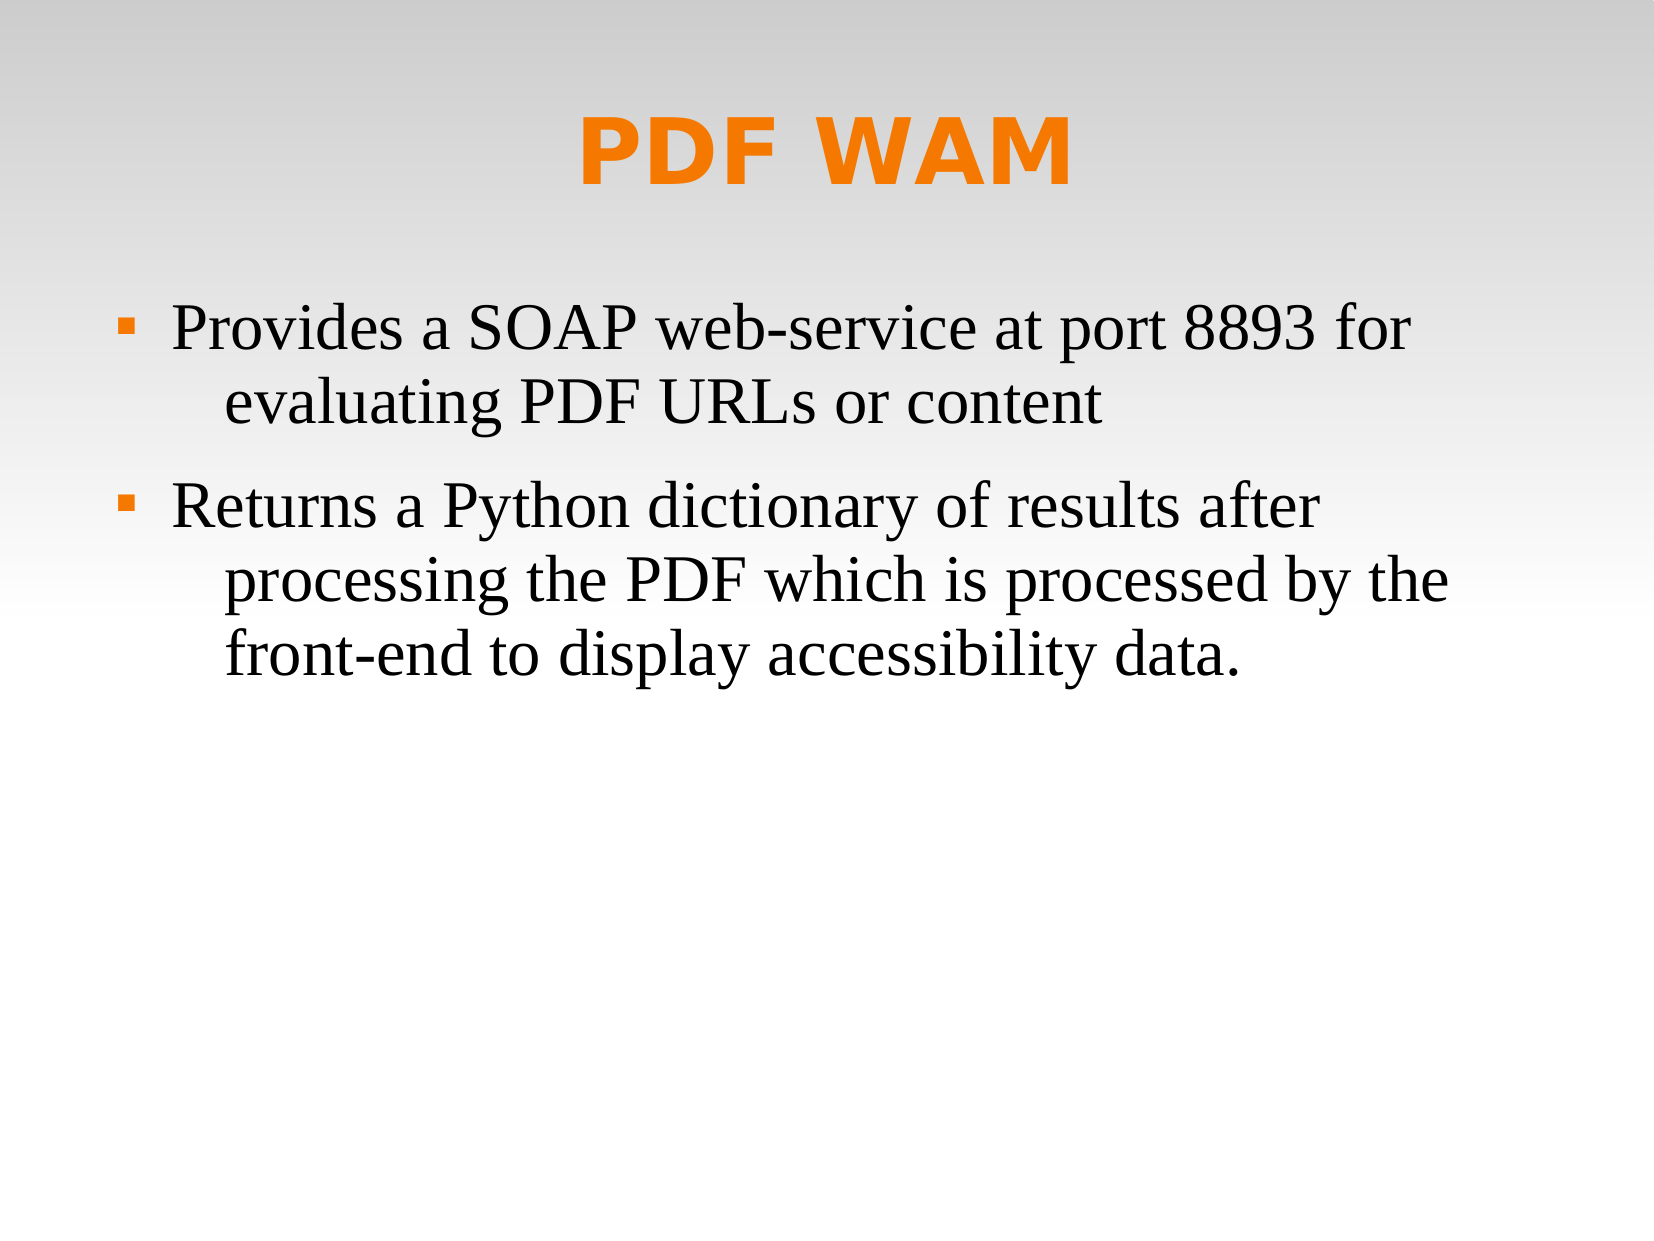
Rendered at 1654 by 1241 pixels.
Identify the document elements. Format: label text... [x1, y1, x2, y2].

list Provides a SOAP web-service at port 8893 for evaluating PDF URLs or content Returns a Python dictionary of results after processing the PDF which is processed by the front-end to display accessibility data. [82, 290, 1571, 1109]
title PDF WAM [82, 49, 1571, 257]
